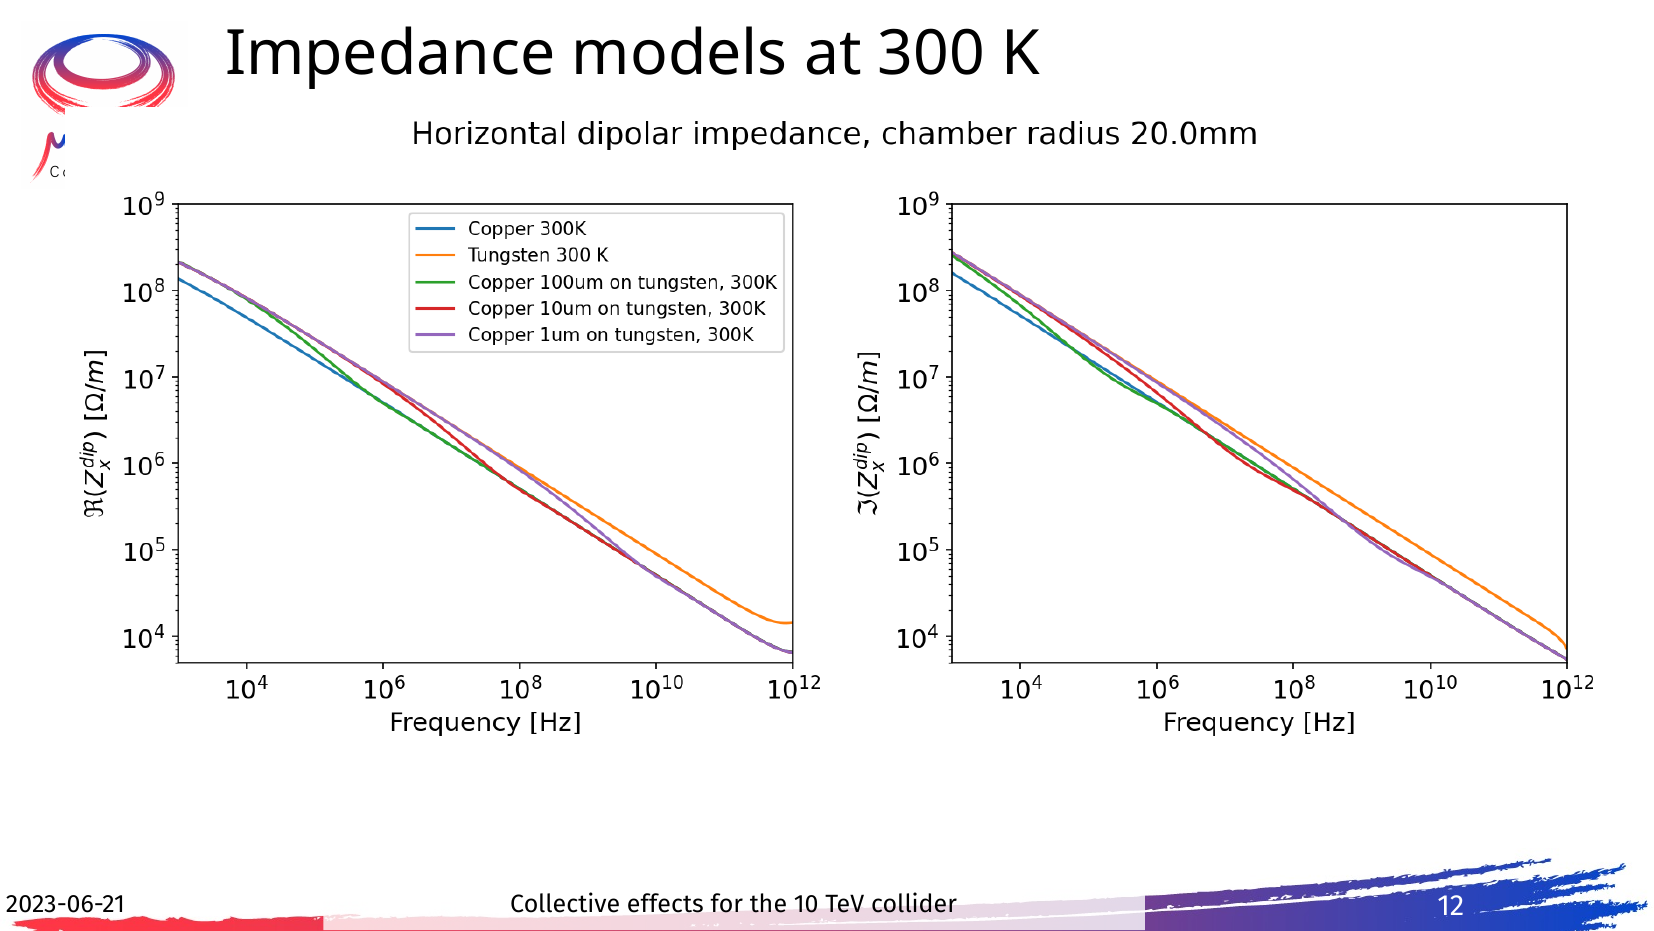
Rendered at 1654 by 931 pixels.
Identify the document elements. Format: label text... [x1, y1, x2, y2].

picture [21, 21, 1607, 748]
title Impedance models at 300 K [225, 7, 1571, 107]
picture [0, 848, 1654, 931]
